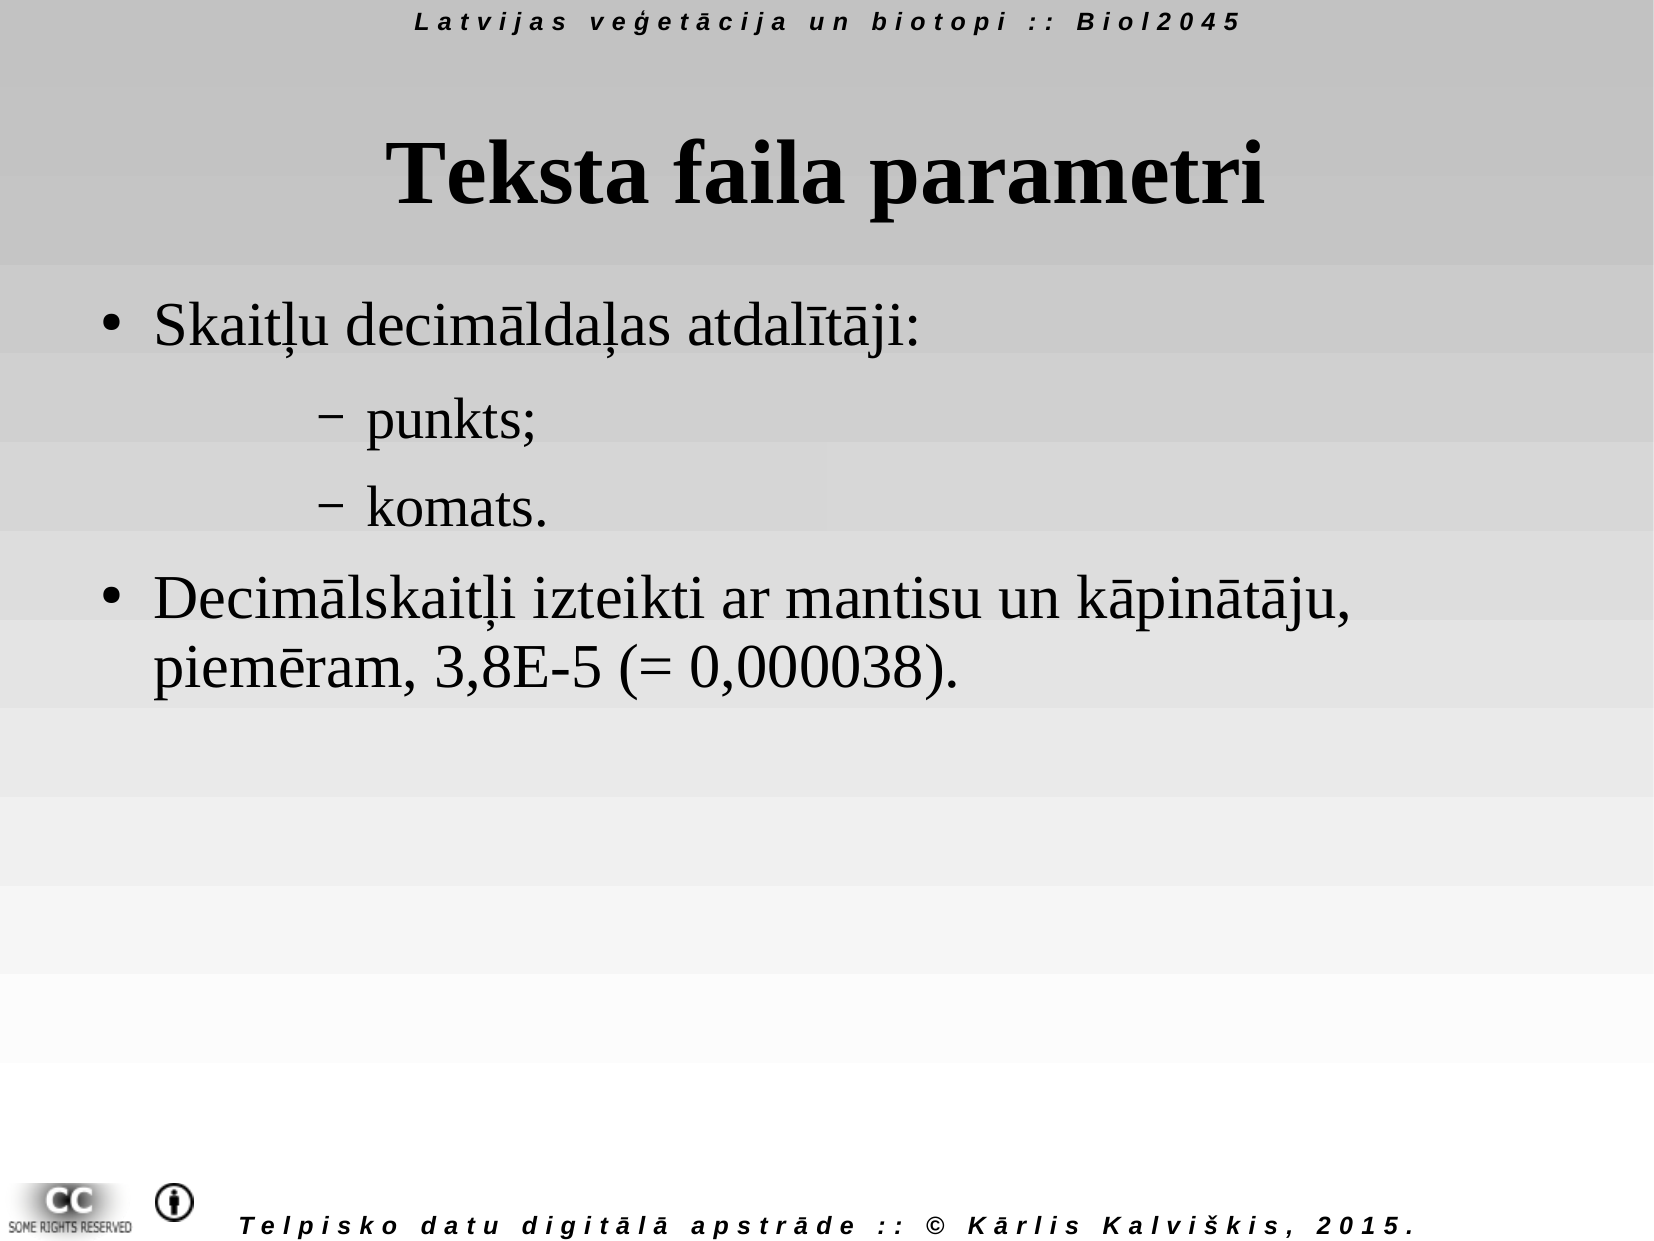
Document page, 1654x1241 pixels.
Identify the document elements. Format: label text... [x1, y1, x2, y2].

title Teksta faila parametri [29, 49, 1625, 296]
list Skaitļu decimāldaļas atdalītāji: punkts; komats. Decimālskaitļi izteikti ar mantisu un kāpinātāju, piemēram, 3,8E-5 (= 0,000038). [82, 289, 1571, 1098]
picture [0, 0, 1654, 1241]
